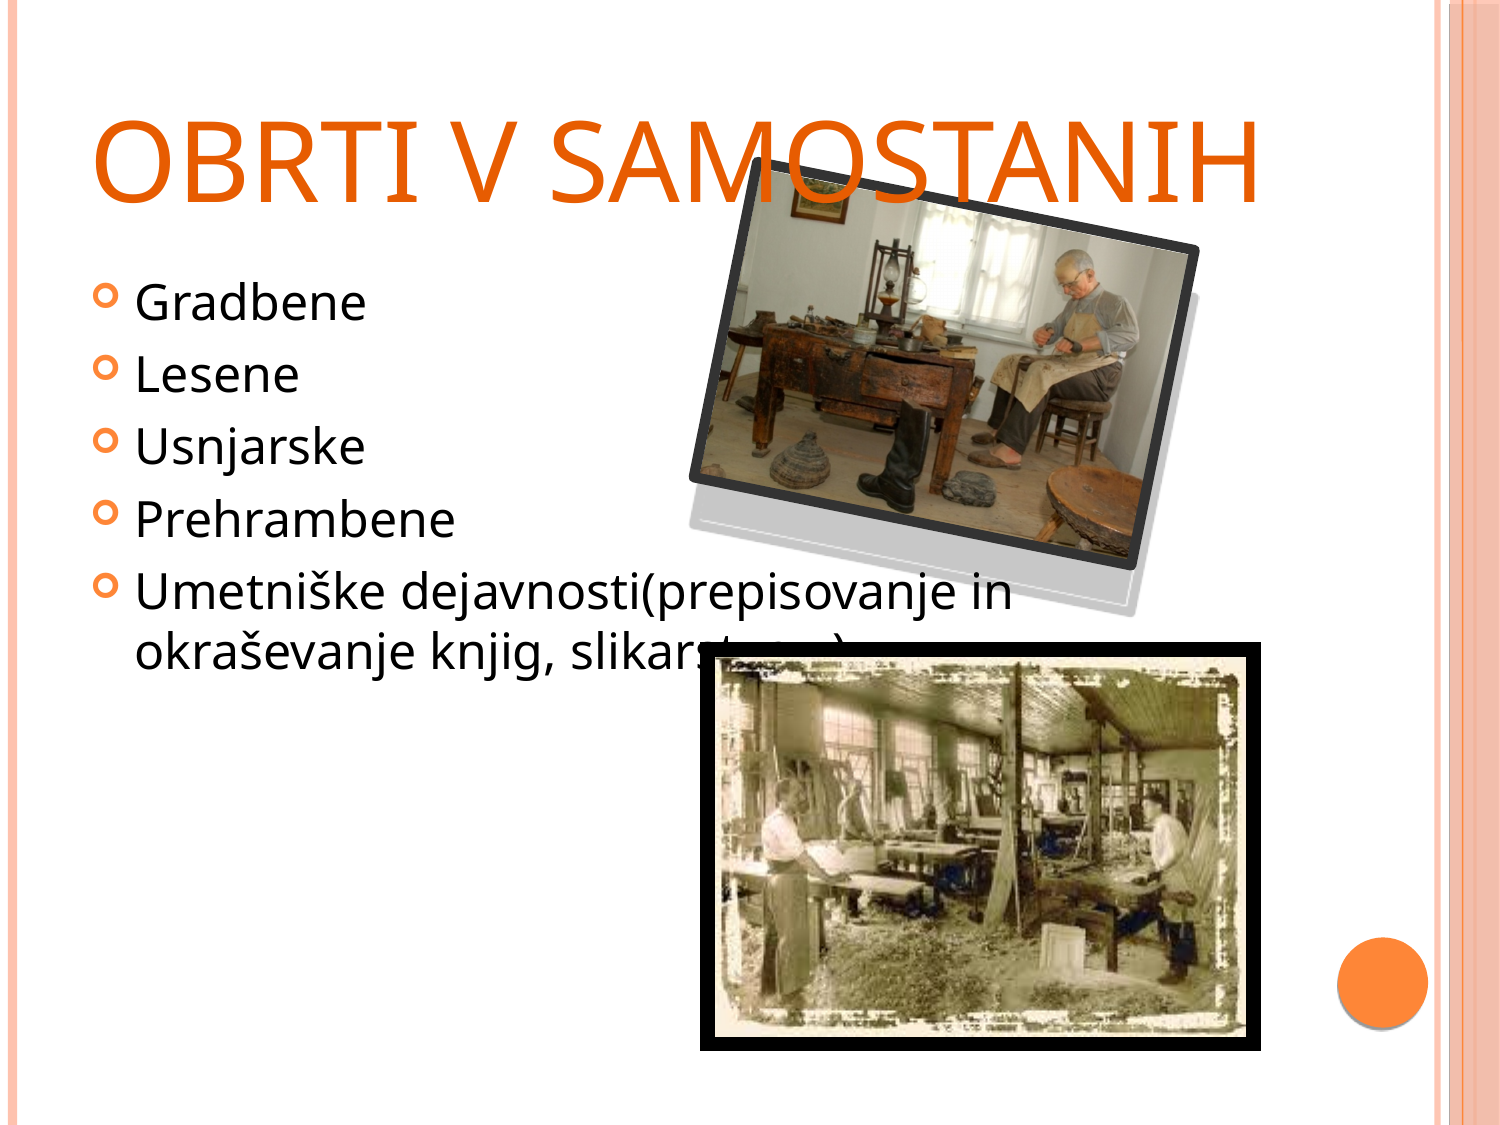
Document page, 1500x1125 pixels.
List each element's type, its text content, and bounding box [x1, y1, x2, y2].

list Gradbene Lesene Usnjarske Prehrambene Umetniške dejavnosti(prepisovanje in okraševanje knjig, slikarstvo…) [75, 262, 1300, 1062]
picture [714, 656, 1246, 1037]
title Obrti v samostanih [75, 45, 1300, 233]
picture [742, 233, 1189, 262]
